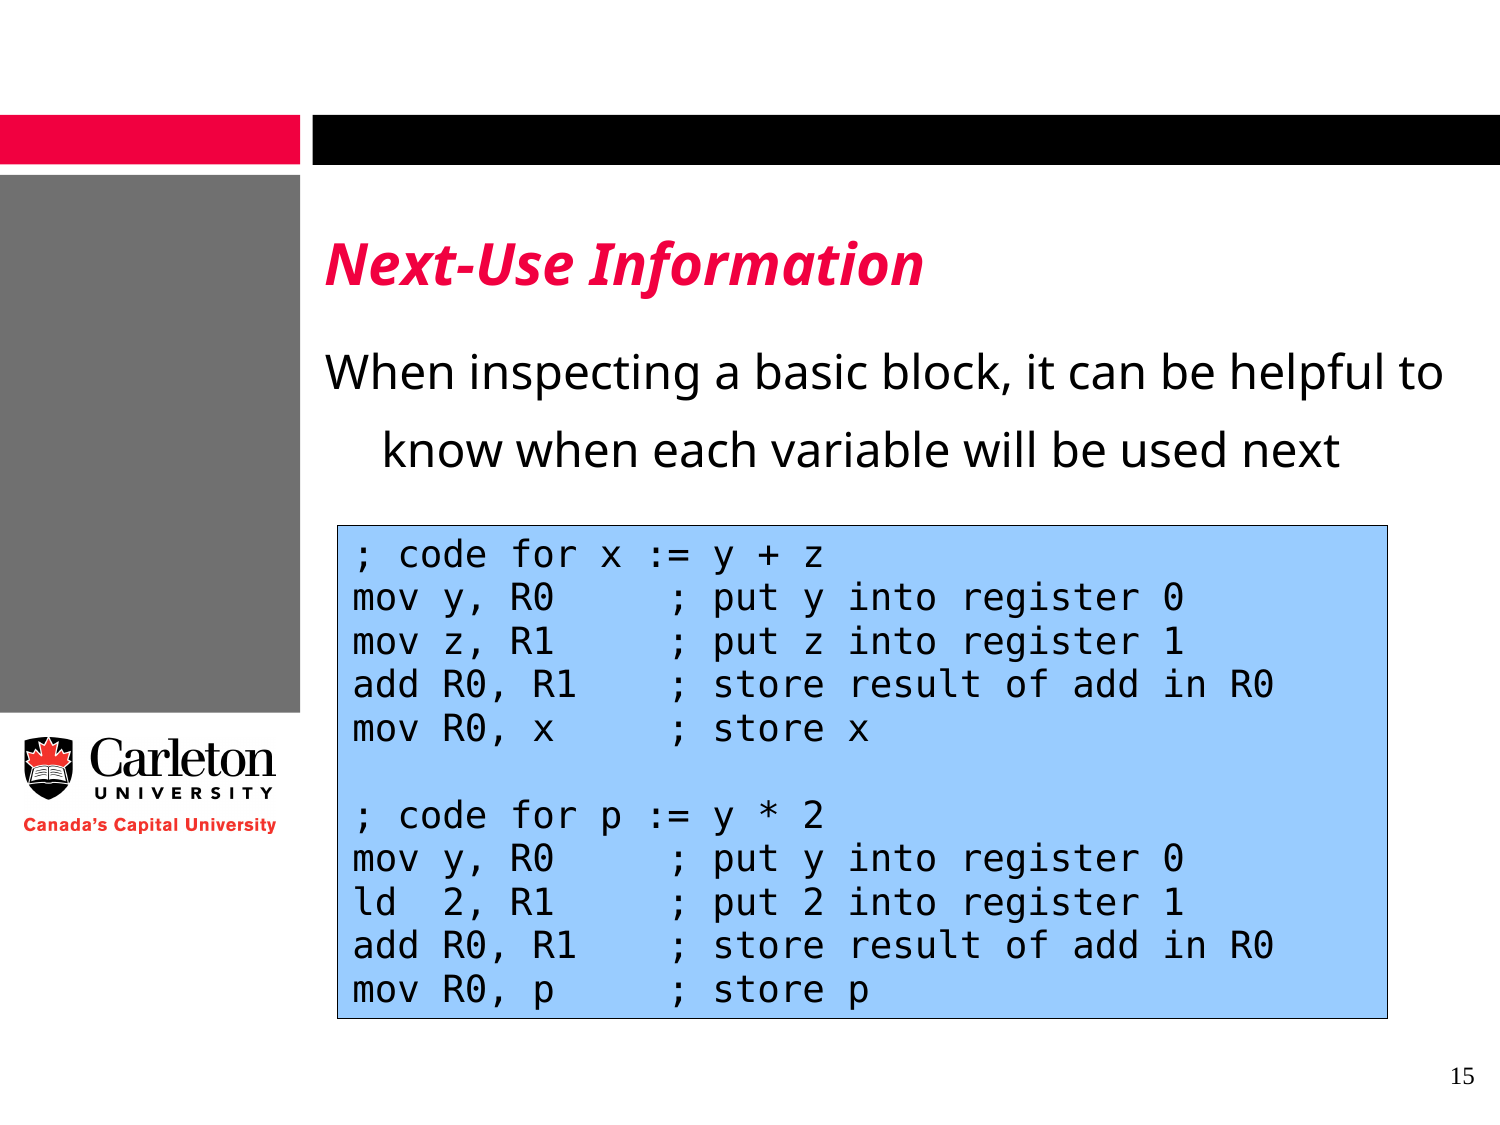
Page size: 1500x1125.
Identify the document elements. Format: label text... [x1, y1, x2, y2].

picture [24, 737, 276, 834]
list When inspecting a basic block, it can be helpful to know when each variable will be used next [324, 324, 1450, 1036]
title Next-Use Information [324, 194, 1450, 324]
text_box ; code for x := y + z mov y, R0 ; put y into register 0 mov z, R1 ; put z into register 1 add R0, R1 ; store result of add in R0 mov R0, x ; store x ; code for p := y * 2 mov y, R0 ; put y into register 0 ld 2, R1 ; put 2 into register 1 add R0, R1 ; store result of add in R0 mov R0, p ; store p [337, 525, 1388, 1019]
